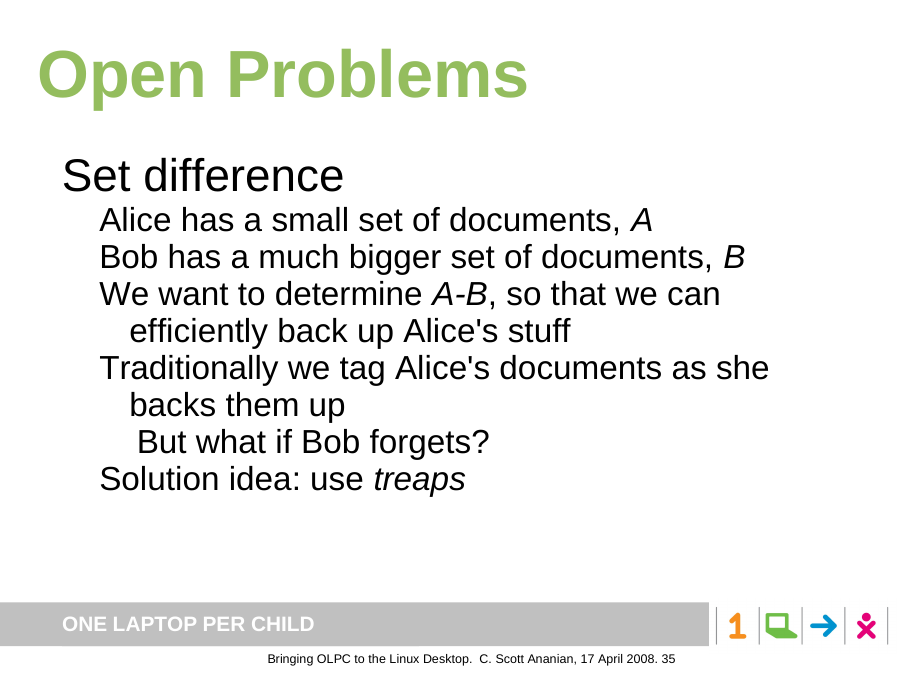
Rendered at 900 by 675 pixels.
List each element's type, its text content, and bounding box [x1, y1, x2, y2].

picture [844, 598, 897, 654]
list Set difference Alice has a small set of documents, A Bob has a much bigger set of documents, B We want to determine A-B, so that we can efficiently back up Alice's stuff Traditionally we tag Alice's documents as she backs them up But what if Bob forgets? Solution idea: use treaps [61, 150, 844, 675]
title Open Problems [37, 37, 856, 211]
